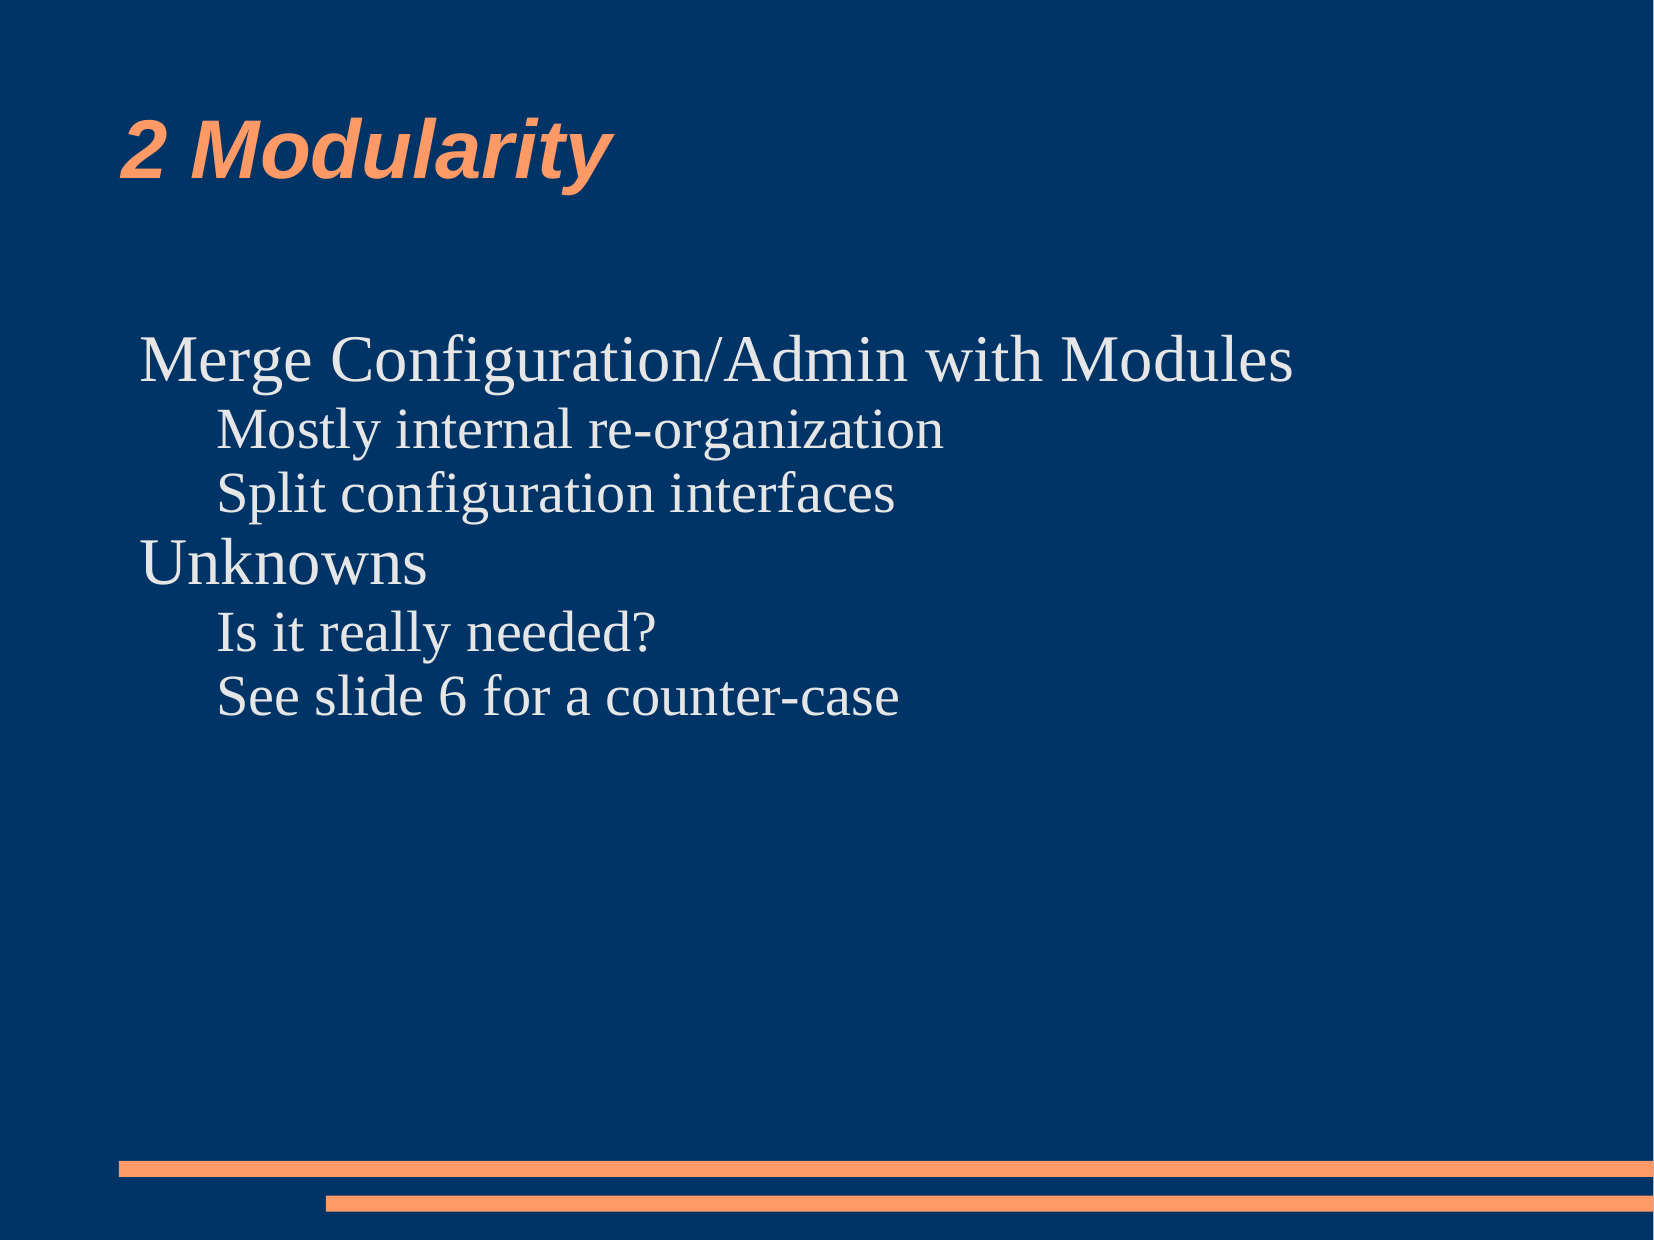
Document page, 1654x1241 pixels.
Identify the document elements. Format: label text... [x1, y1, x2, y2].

list Merge Configuration/Admin with Modules Mostly internal re-organization Split configuration interfaces Unknowns Is it really needed? See slide 6 for a counter-case [121, 322, 1561, 1133]
title 2 Modularity [121, 46, 1534, 254]
